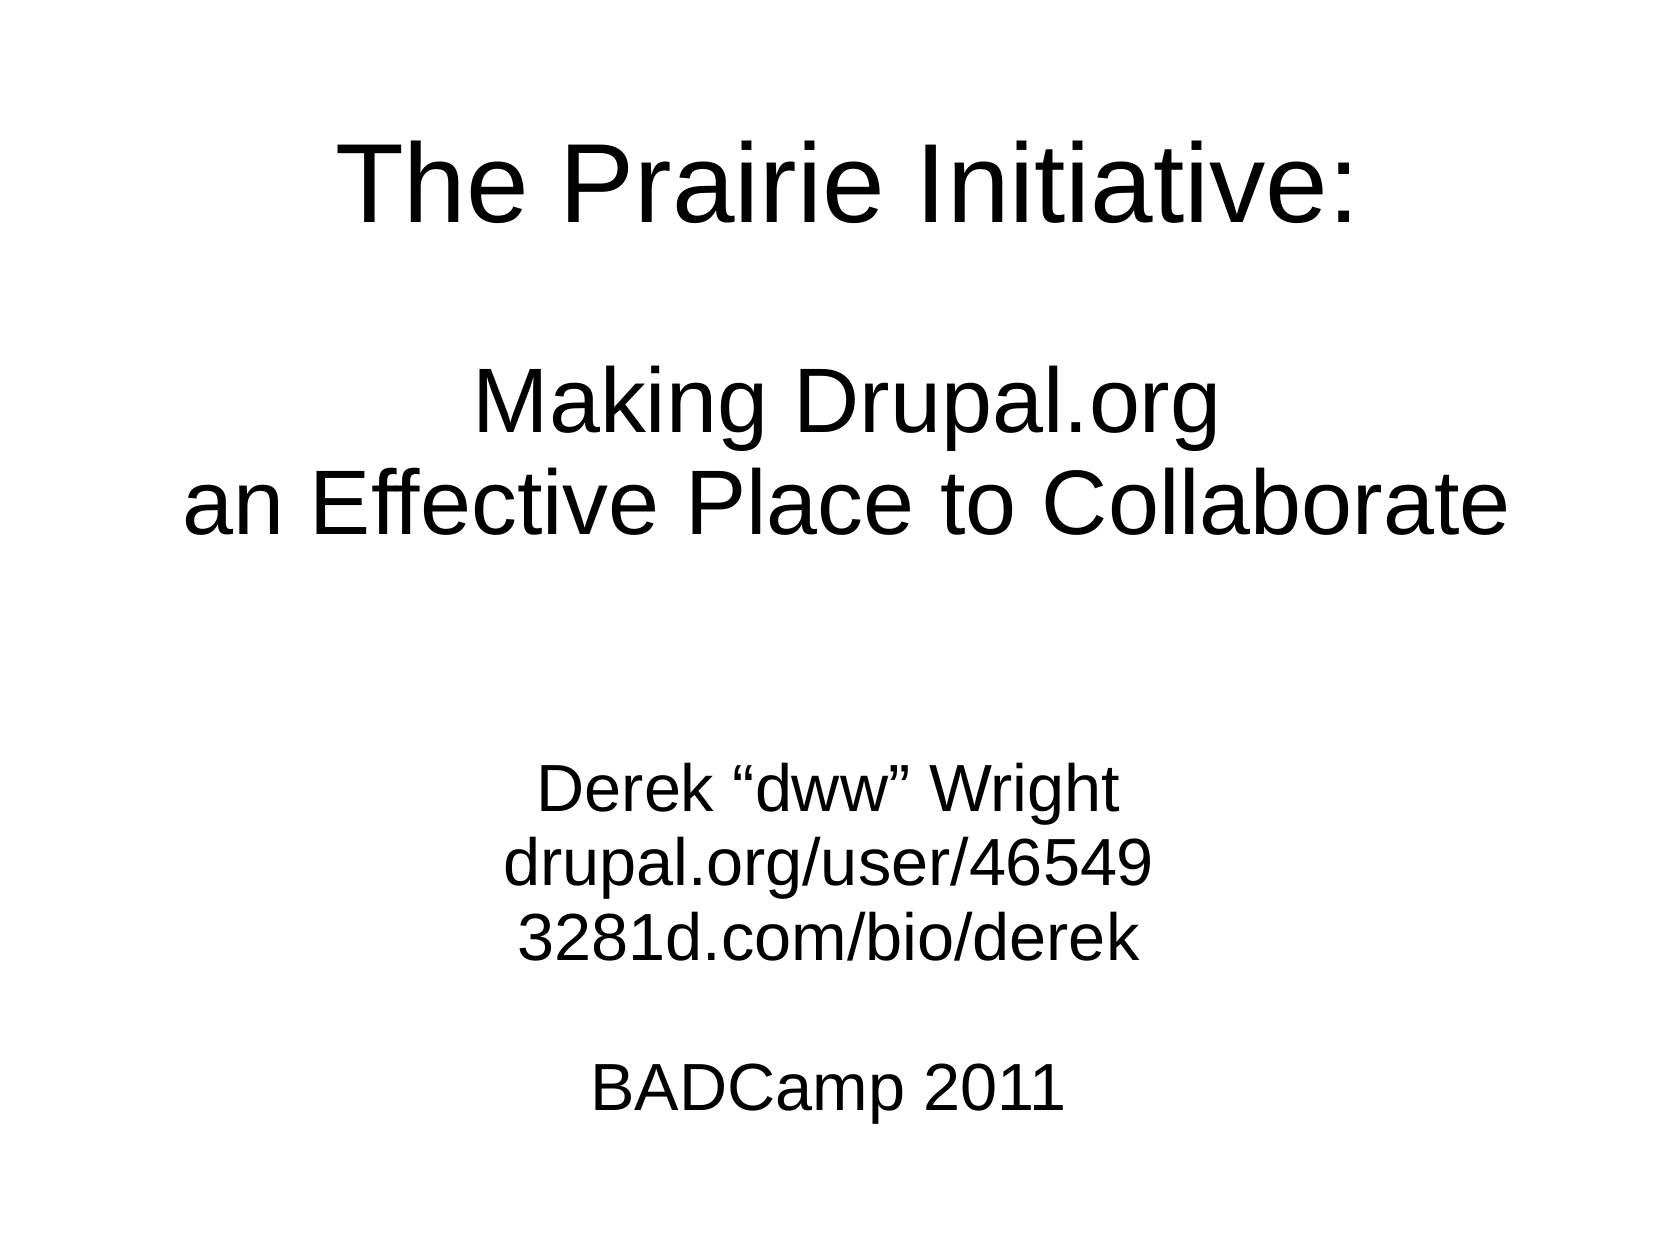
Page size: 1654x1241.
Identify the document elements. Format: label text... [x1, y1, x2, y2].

subtitle Derek “dww” Wright drupal.org/user/46549 3281d.com/bio/derek BADCamp 2011 [82, 712, 1576, 1163]
title The Prairie Initiative: Making Drupal.org an Effective Place to Collaborate [82, 75, 1613, 601]
